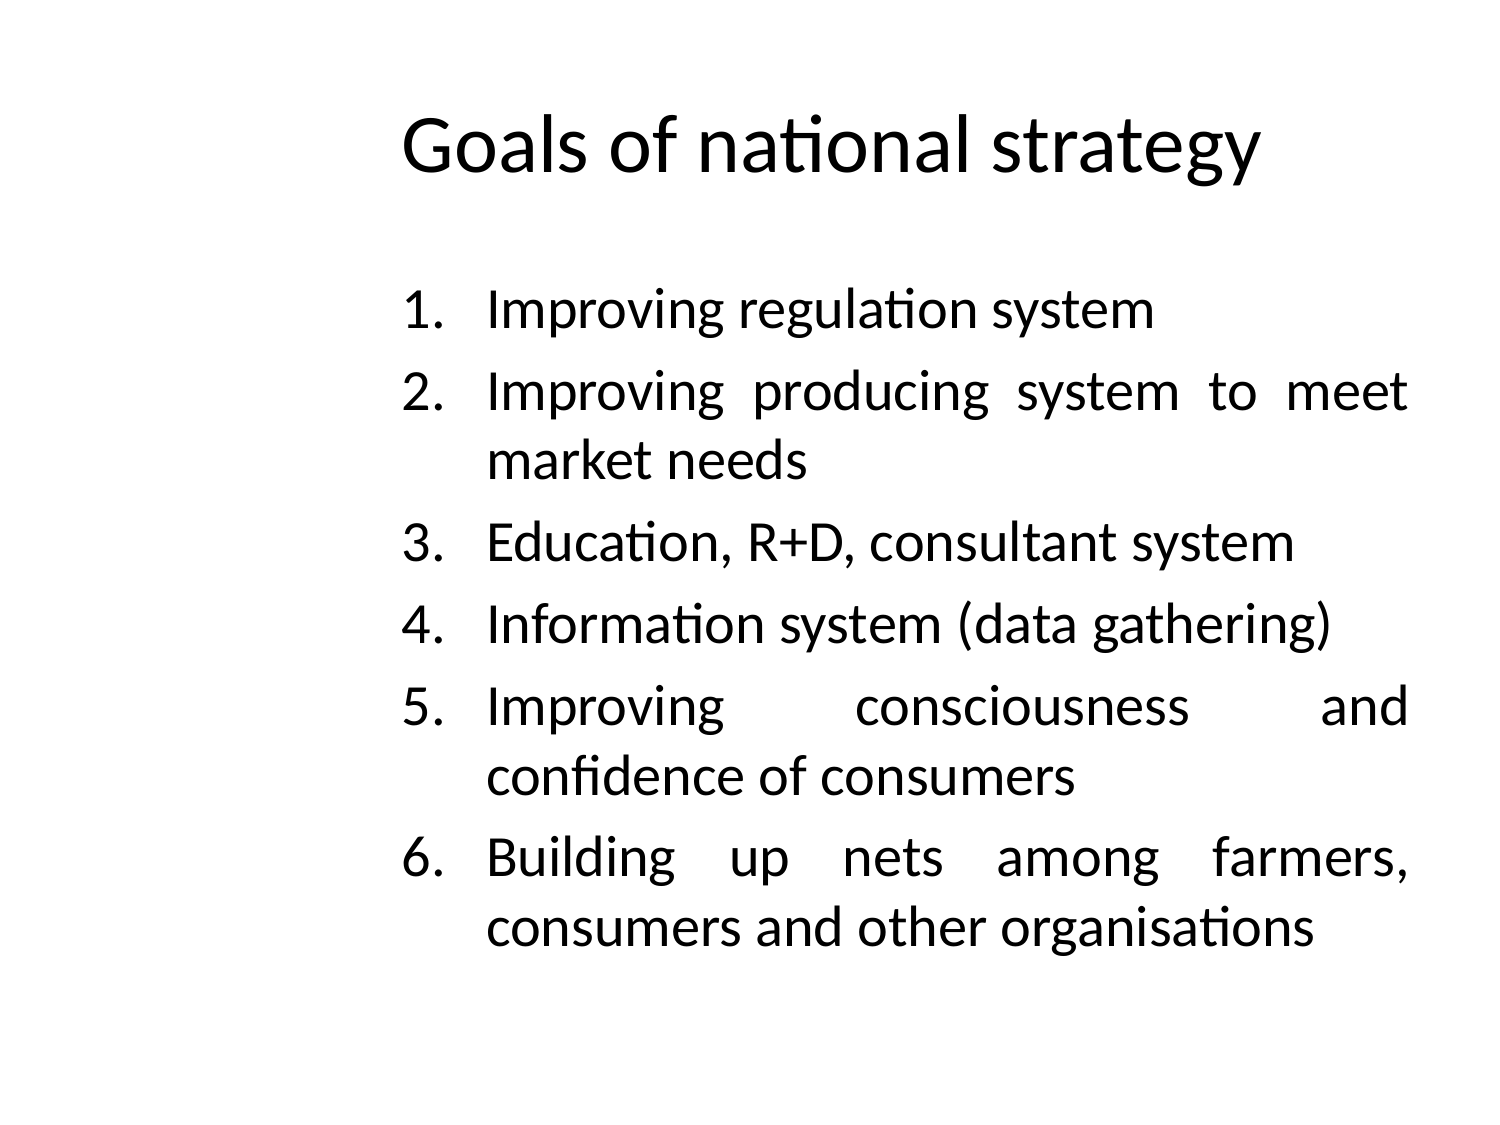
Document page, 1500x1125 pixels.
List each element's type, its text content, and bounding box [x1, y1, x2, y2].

title Goals of national strategy [386, 45, 1425, 233]
list Improving regulation system Improving producing system to meet market needs Education, R+D, consultant system Information system (data gathering) Improving consciousness and confidence of consumers Building up nets among farmers, consumers and other organisations [386, 262, 1425, 1071]
